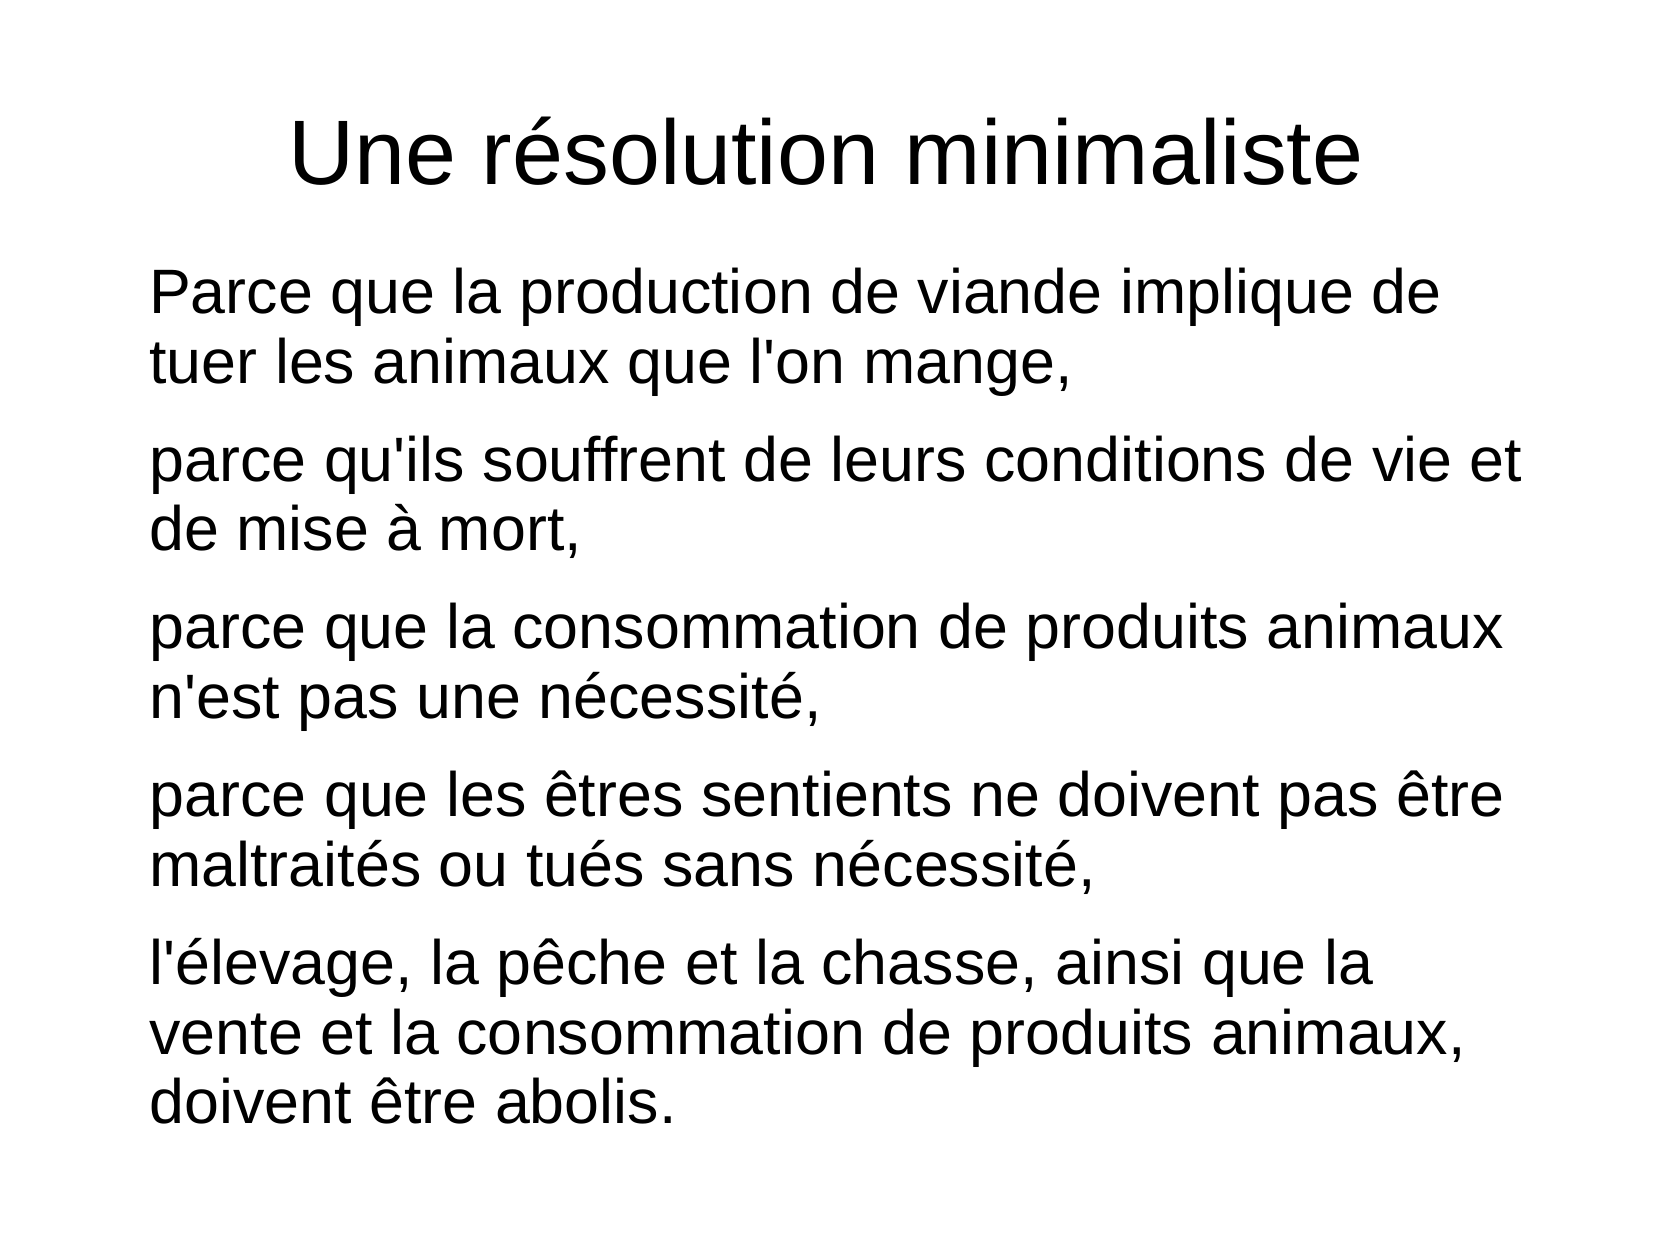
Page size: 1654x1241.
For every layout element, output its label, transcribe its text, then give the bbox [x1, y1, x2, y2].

title Une résolution minimaliste [82, 49, 1571, 257]
list Parce que la production de viande implique de tuer les animaux que l'on mange, parce qu'ils souffrent de leurs conditions de vie et de mise à mort, parce que la consommation de produits animaux n'est pas une nécessité, parce que les êtres sentients ne doivent pas être maltraités ou tués sans nécessité, l'élevage, la pêche et la chasse, ainsi que la vente et la consommation de produits animaux, doivent être abolis. [82, 256, 1538, 1141]
